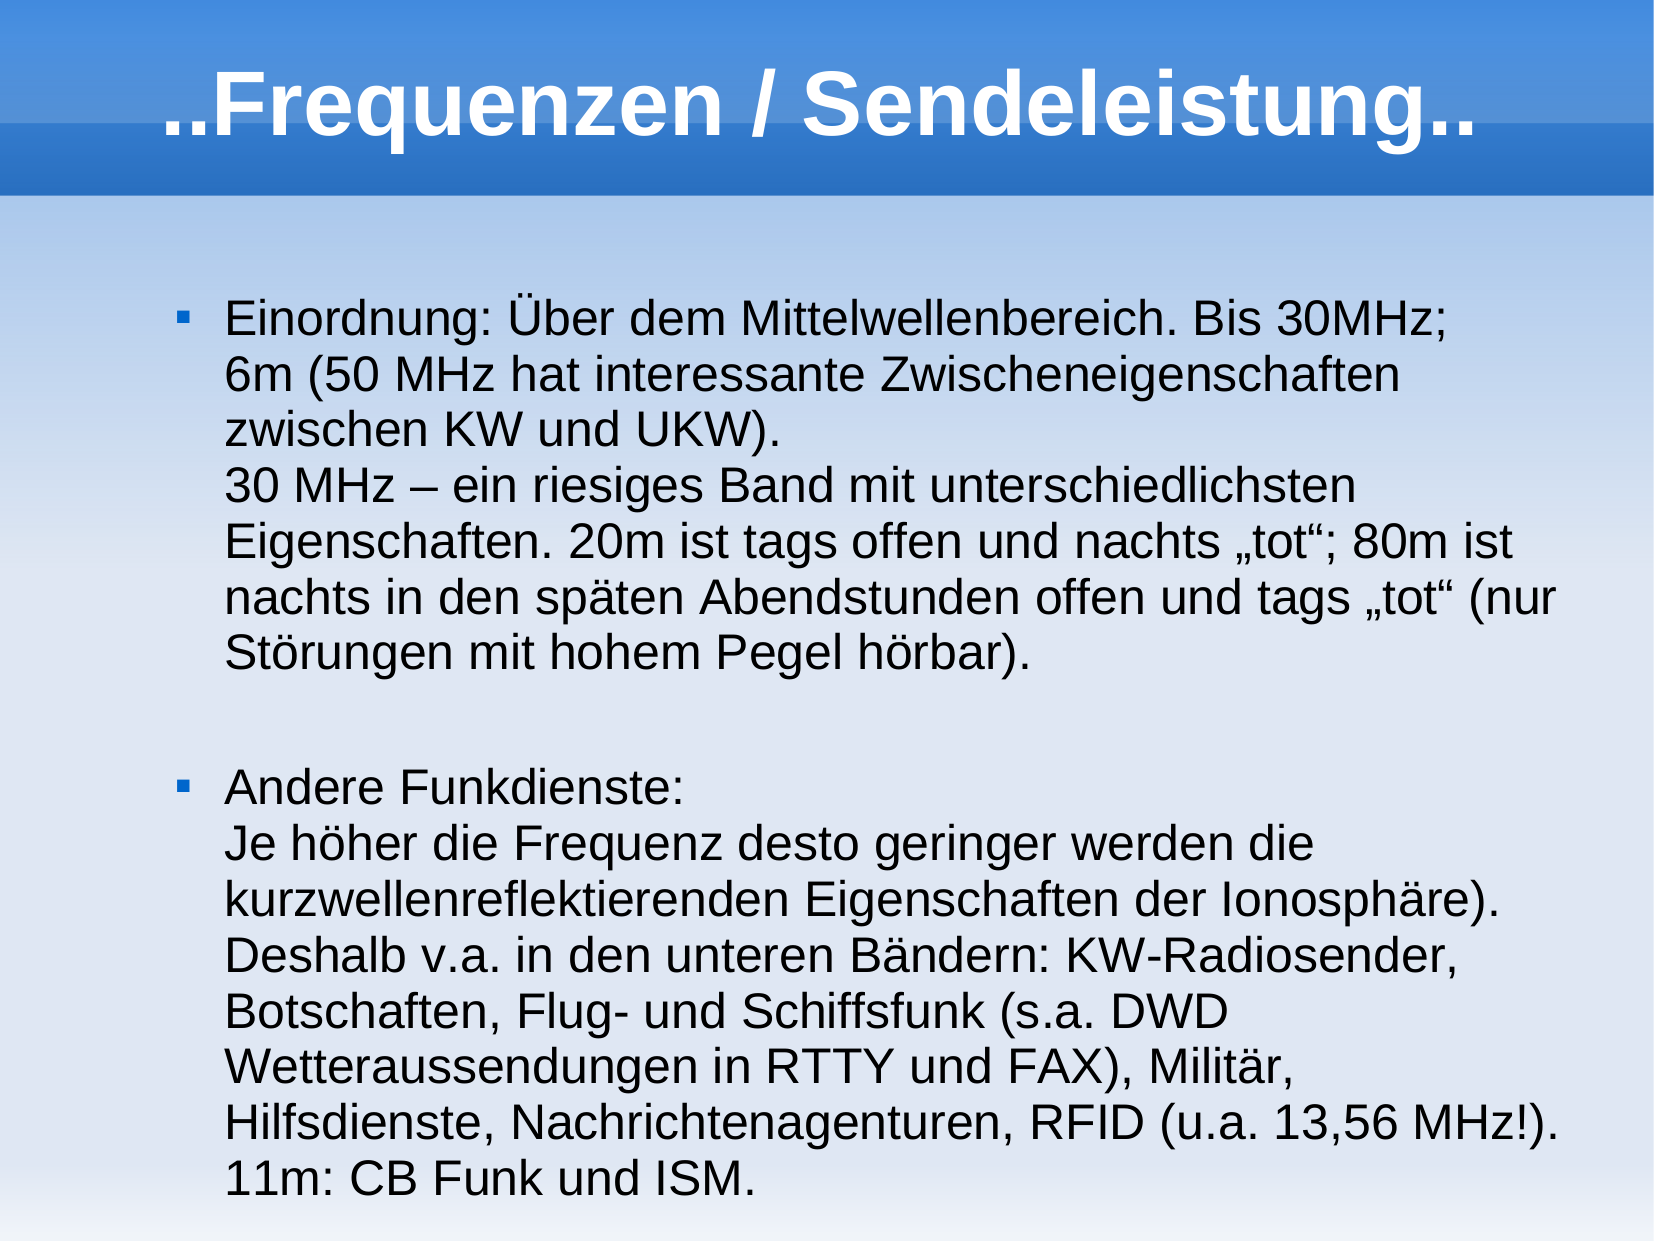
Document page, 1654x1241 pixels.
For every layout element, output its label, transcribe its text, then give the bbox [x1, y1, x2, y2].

picture [0, 0, 1654, 1241]
title ..Frequenzen / Sendeleistung.. [76, 7, 1565, 200]
list Einordnung: Über dem Mittelwellenbereich. Bis 30MHz; 6m (50 MHz hat interessante Zwischeneigenschaften zwischen KW und UKW). 30 MHz – ein riesiges Band mit unterschiedlichsten Eigenschaften. 20m ist tags offen und nachts „tot“; 80m ist nachts in den späten Abendstunden offen und tags „tot“ (nur Störungen mit hohem Pegel hörbar). Andere Funkdienste: Je höher die Frequenz desto geringer werden die kurzwellenreflektierenden Eigenschaften der Ionosphäre). Deshalb v.a. in den unteren Bändern: KW-Radiosender, Botschaften, Flug- und Schiffsfunk (s.a. DWD Wetteraussendungen in RTTY und FAX), Militär, Hilfsdienste, Nachrichtenagenturen, RFID (u.a. 13,56 MHz!). 11m: CB Funk und ISM. [82, 290, 1571, 1206]
